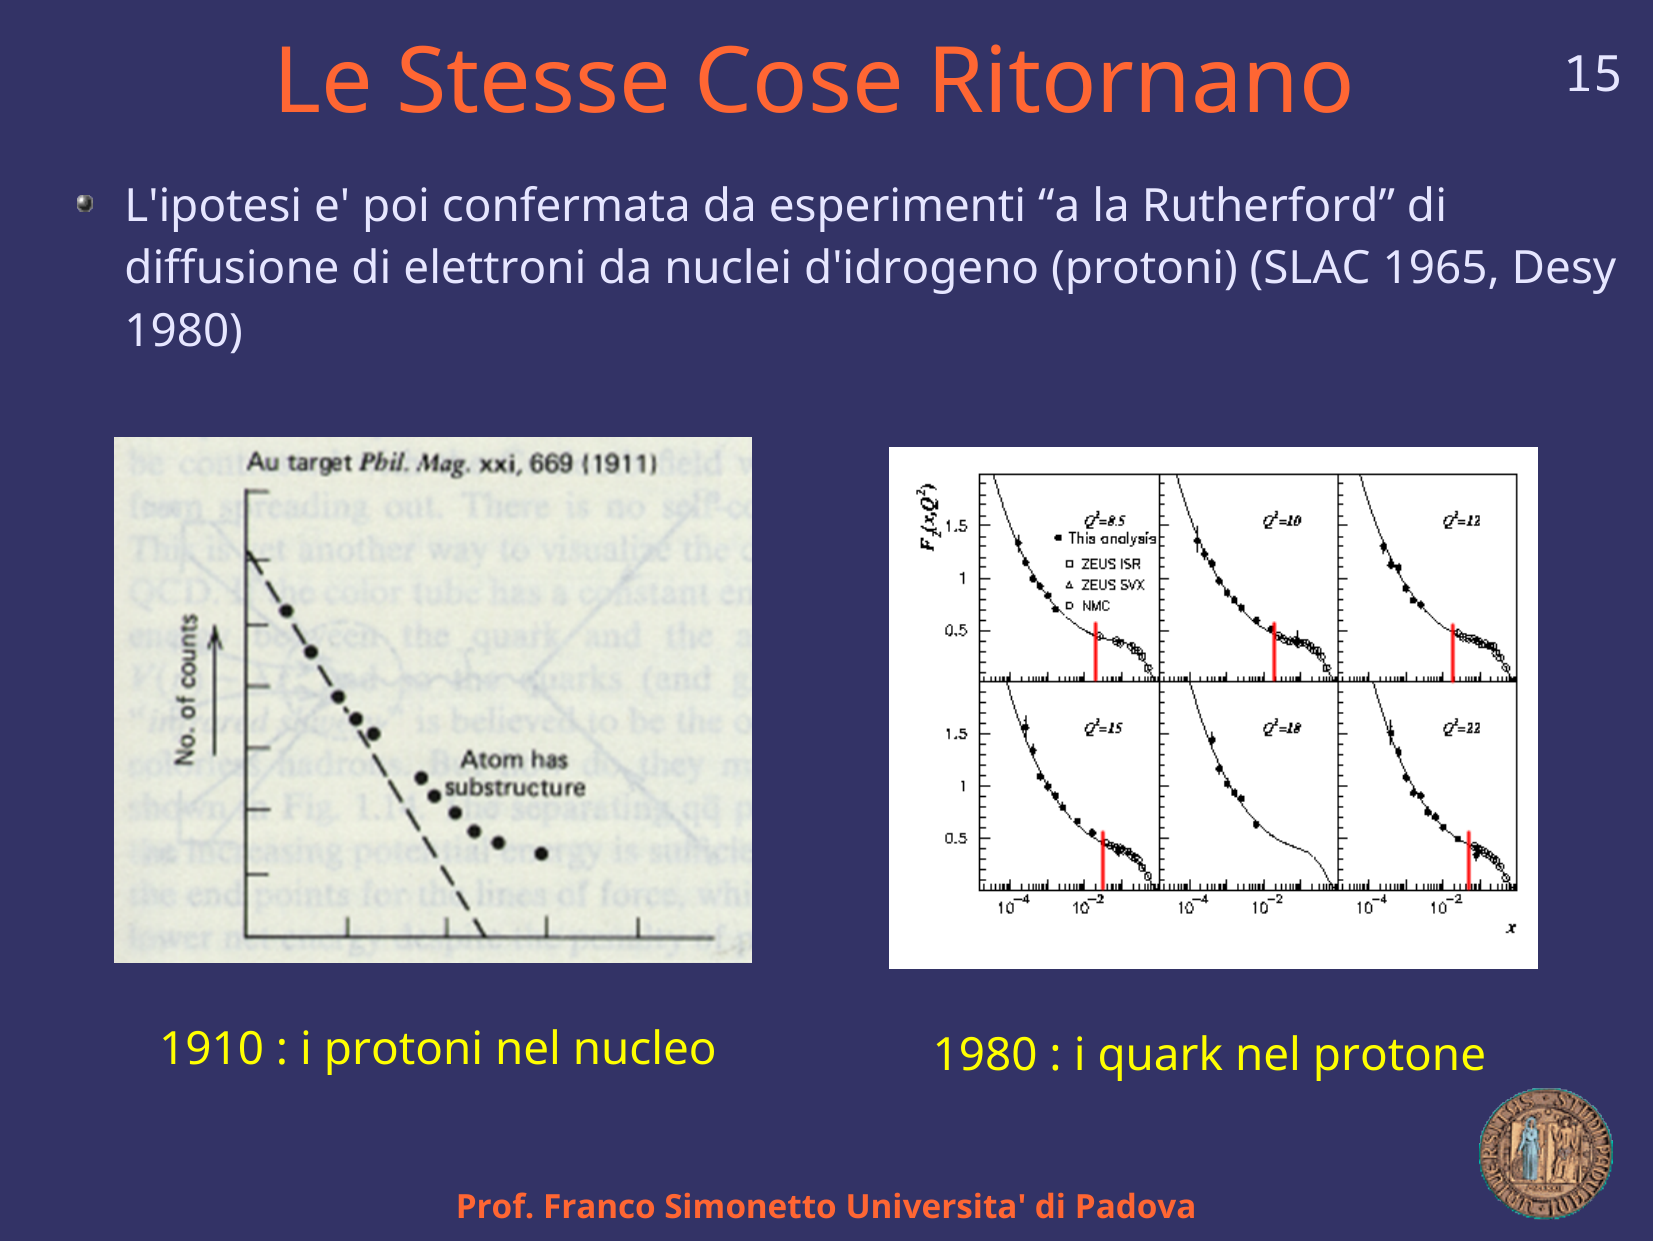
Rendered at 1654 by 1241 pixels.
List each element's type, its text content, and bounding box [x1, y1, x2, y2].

text_box 1910 : i protoni nel nucleo [144, 1008, 714, 1087]
picture [114, 437, 752, 963]
picture [889, 447, 1538, 969]
picture [1479, 1087, 1613, 1221]
text_box 1980 : i quark nel protone [918, 1014, 1493, 1093]
title Le Stesse Cose Ritornano [242, 8, 1411, 147]
text_box L'ipotesi e' poi confermata da esperimenti “a la Rutherford” di diffusione di elettroni da nuclei d'idrogeno (protoni) (SLAC 1965, Desy 1980) [0, 172, 1653, 364]
